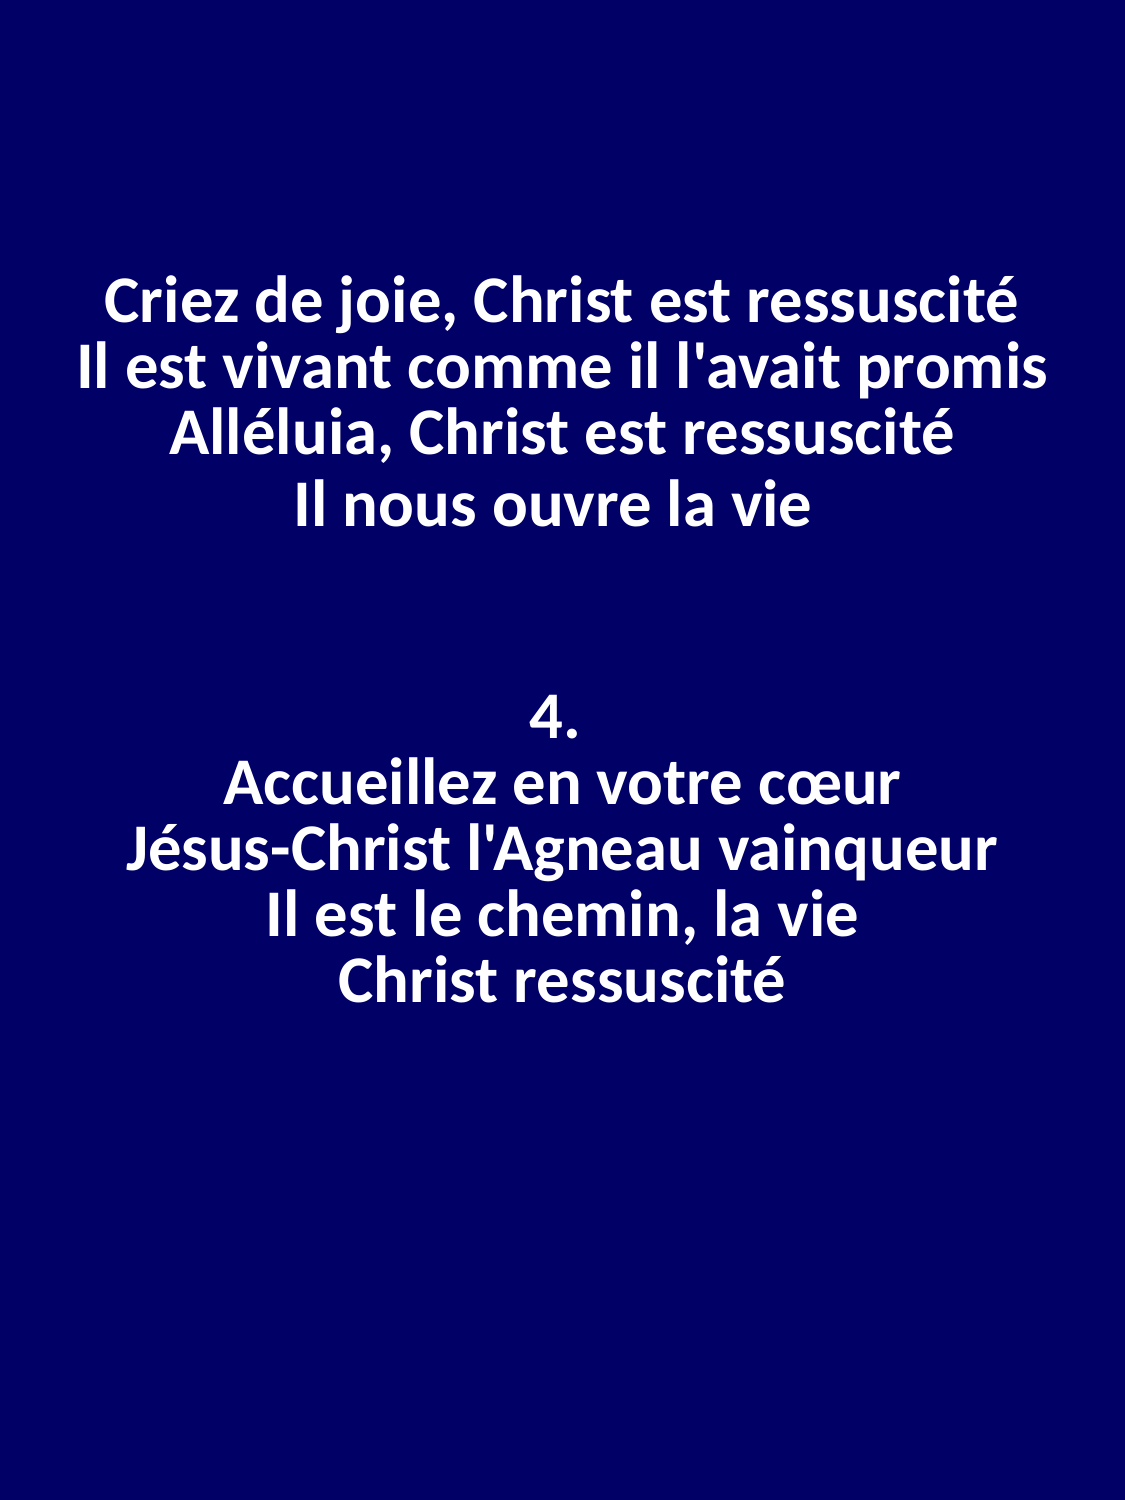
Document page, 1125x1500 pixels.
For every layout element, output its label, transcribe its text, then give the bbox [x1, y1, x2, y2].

text_box Criez de joie, Christ est ressuscité Il est vivant comme il l'avait promis Alléluia, Christ est ressuscité Il nous ouvre la vie 4. Accueillez en votre cœur Jésus-Christ l'Agneau vainqueur Il est le chemin, la vie Christ ressuscité [13, 151, 1112, 1349]
